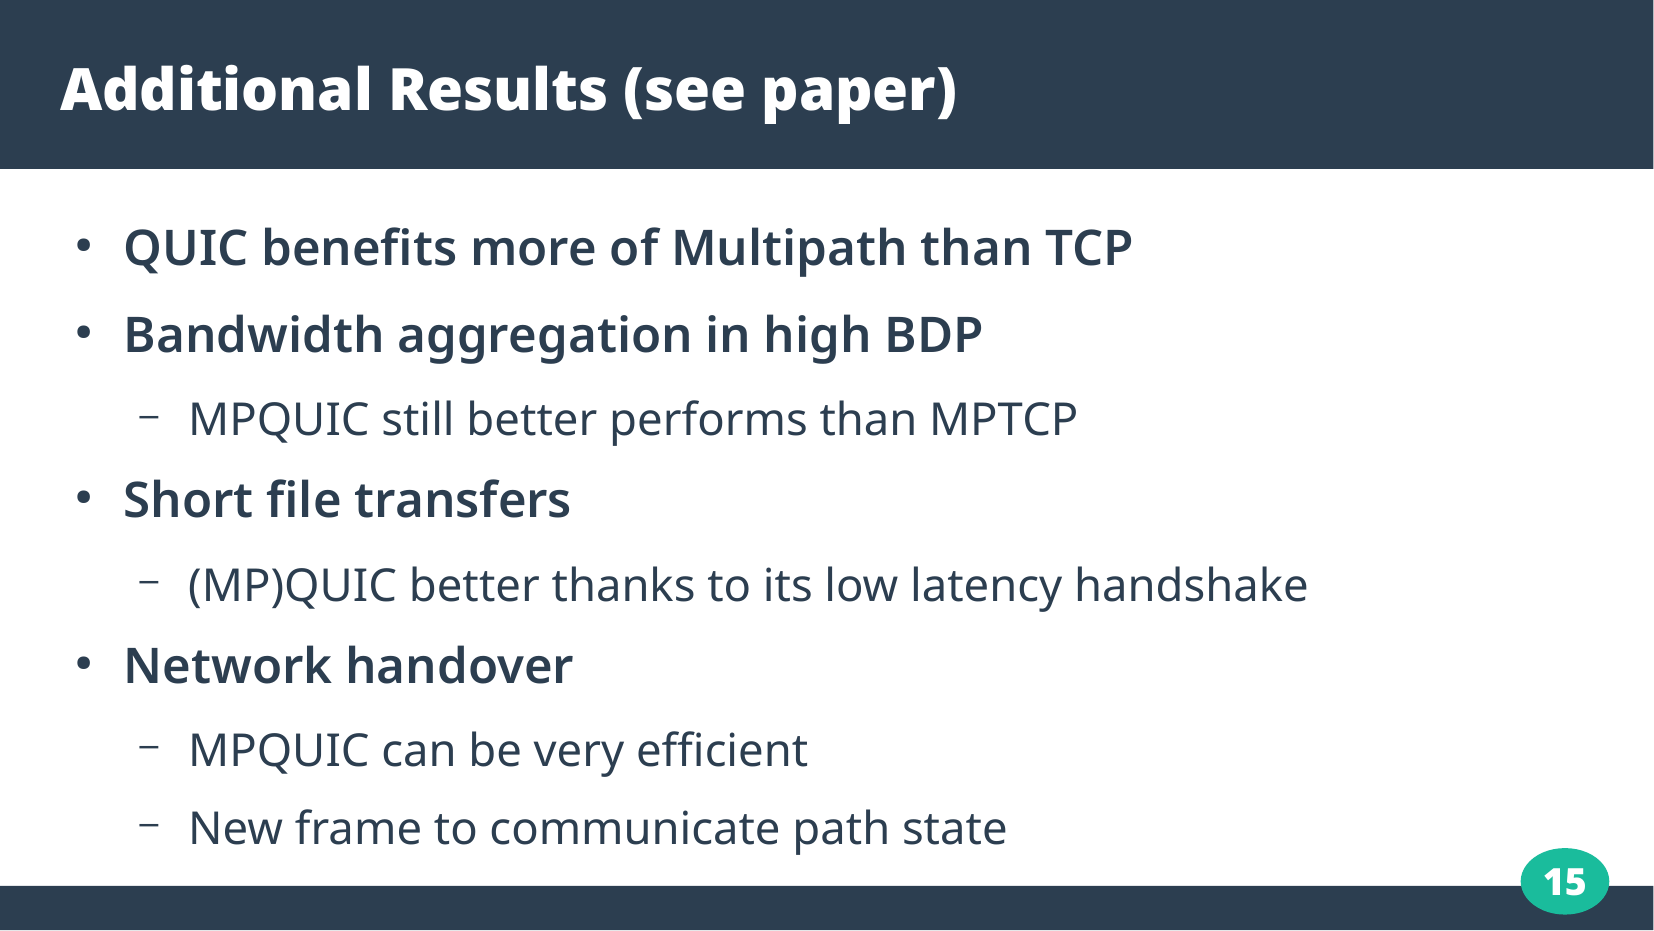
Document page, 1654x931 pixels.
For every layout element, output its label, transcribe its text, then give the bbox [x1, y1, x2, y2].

title Additional Results (see paper) [60, 28, 1596, 147]
list QUIC benefits more of Multipath than TCP Bandwidth aggregation in high BDP MPQUIC still better performs than MPTCP Short file transfers (MP)QUIC better thanks to its low latency handshake Network handover MPQUIC can be very efficient New frame to communicate path state [59, 212, 1595, 867]
